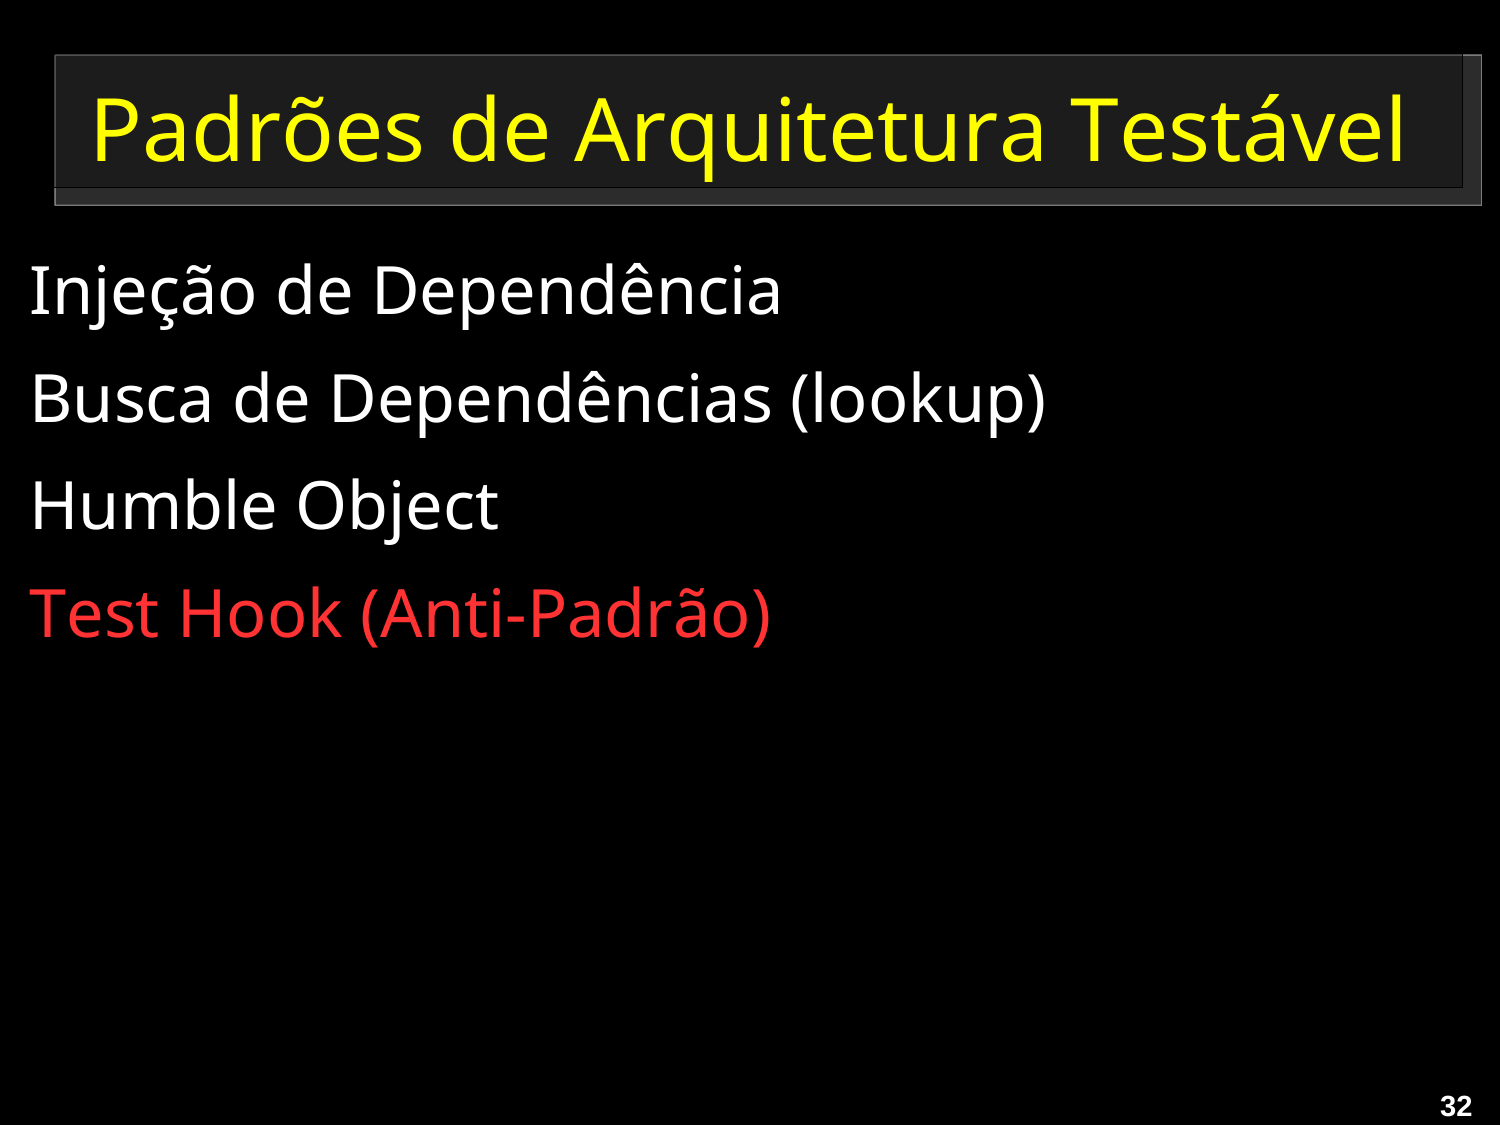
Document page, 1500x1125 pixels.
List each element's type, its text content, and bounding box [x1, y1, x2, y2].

title Padrões de Arquitetura Testável [29, 38, 1469, 218]
list Injeção de Dependência Busca de Dependências (lookup) Humble Object Test Hook (Anti-Padrão) [29, 243, 1469, 1072]
